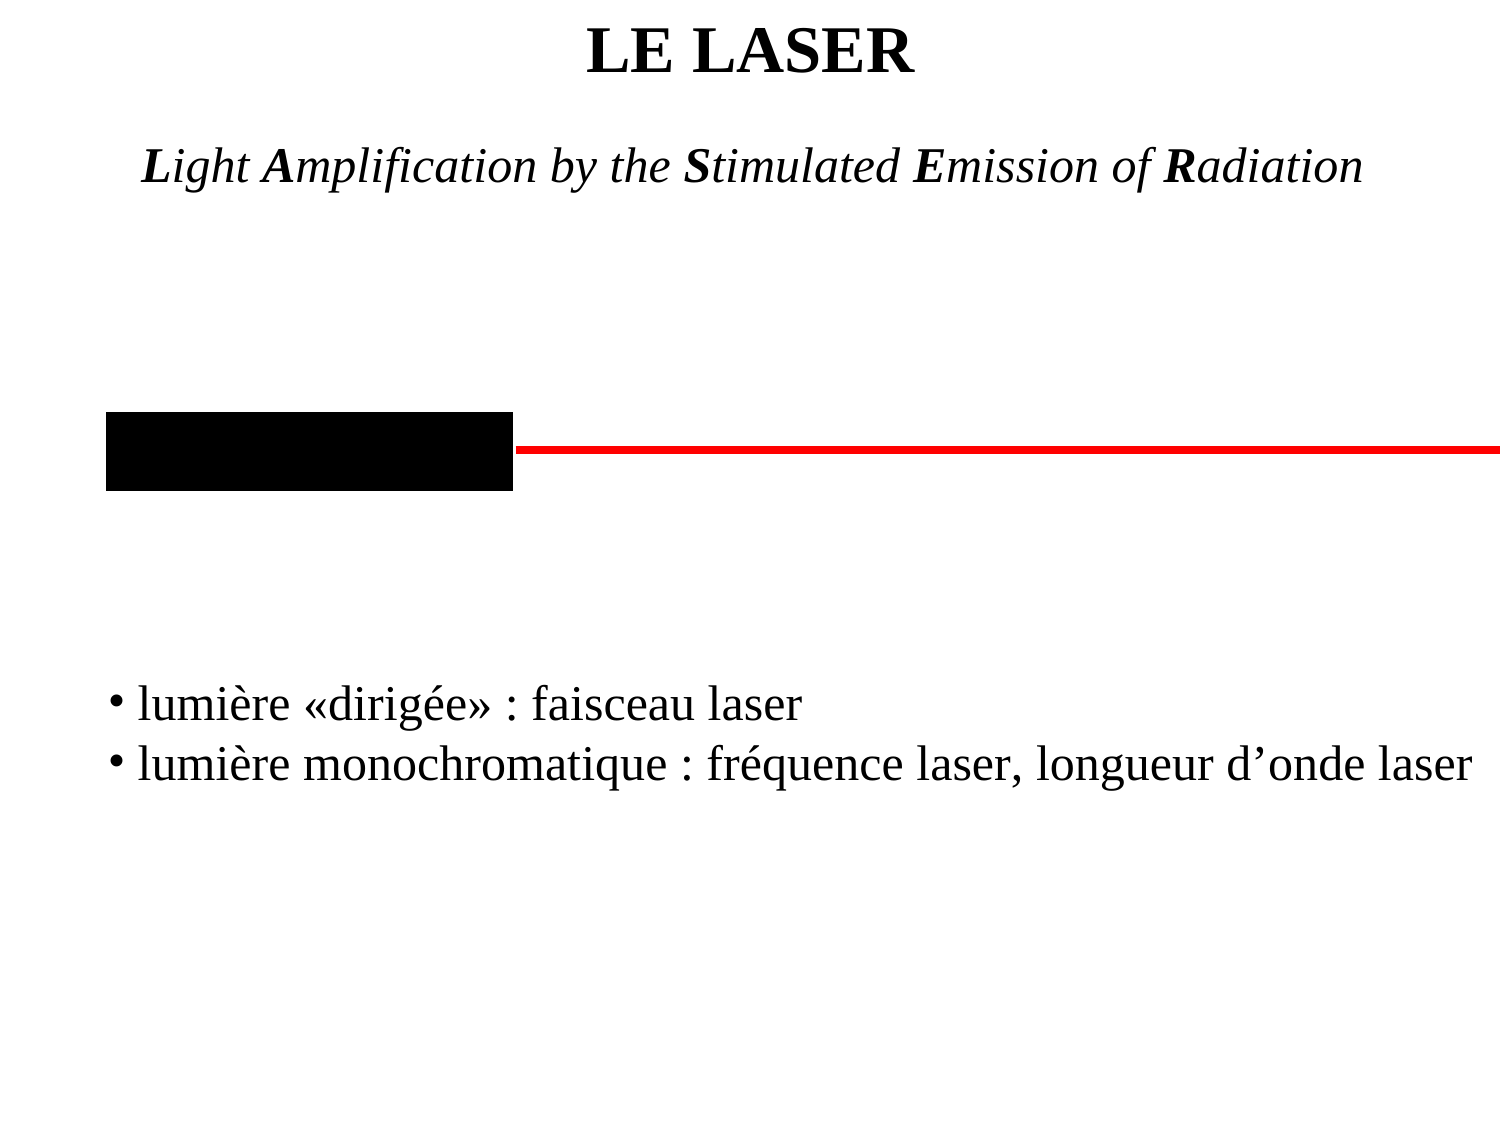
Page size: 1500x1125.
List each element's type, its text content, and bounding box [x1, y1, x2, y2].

text_box Light Amplification by the Stimulated Emission of Radiation [125, 125, 1379, 201]
text_box LE LASER [571, 0, 930, 94]
text_box lumière «dirigée» : faisceau laser lumière monochromatique : fréquence laser, longueur d’onde laser [92, 662, 1489, 799]
text_box [107, 413, 512, 490]
